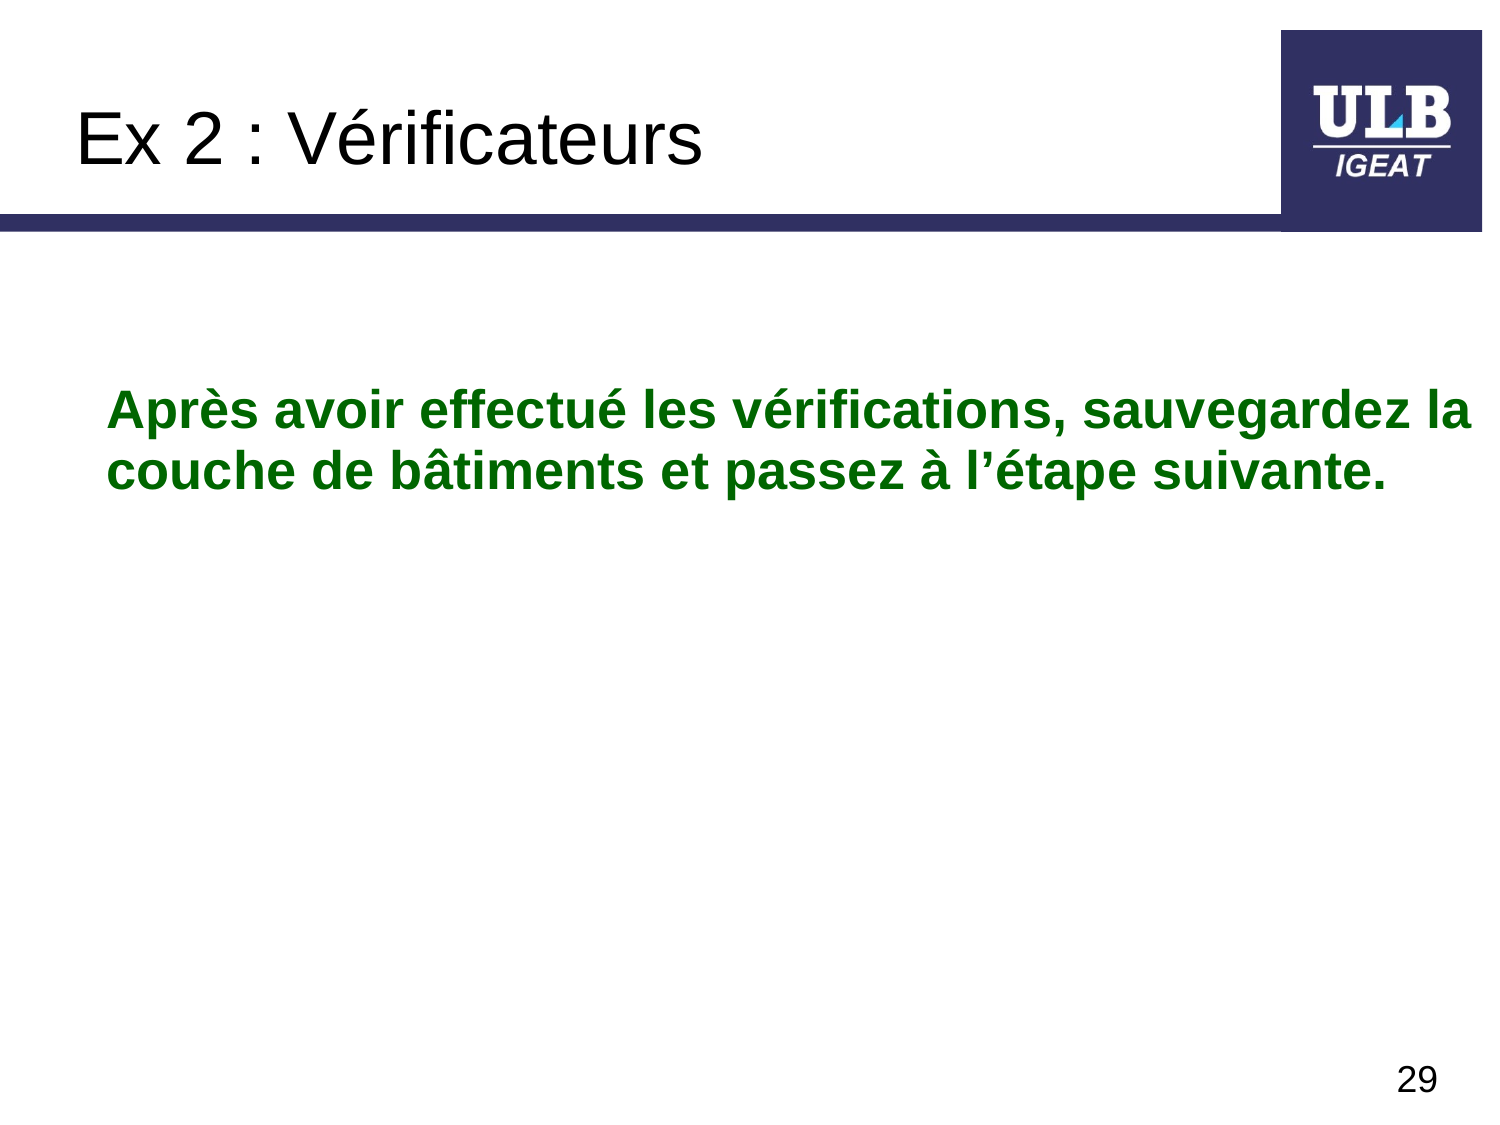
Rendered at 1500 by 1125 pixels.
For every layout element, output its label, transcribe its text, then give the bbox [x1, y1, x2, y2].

picture [1281, 30, 1483, 232]
title Ex 2 : Vérificateurs [75, 44, 1425, 233]
list Après avoir effectué les vérifications, sauvegardez la couche de bâtiments et passez à l’étape suivante. [35, 295, 1477, 1111]
